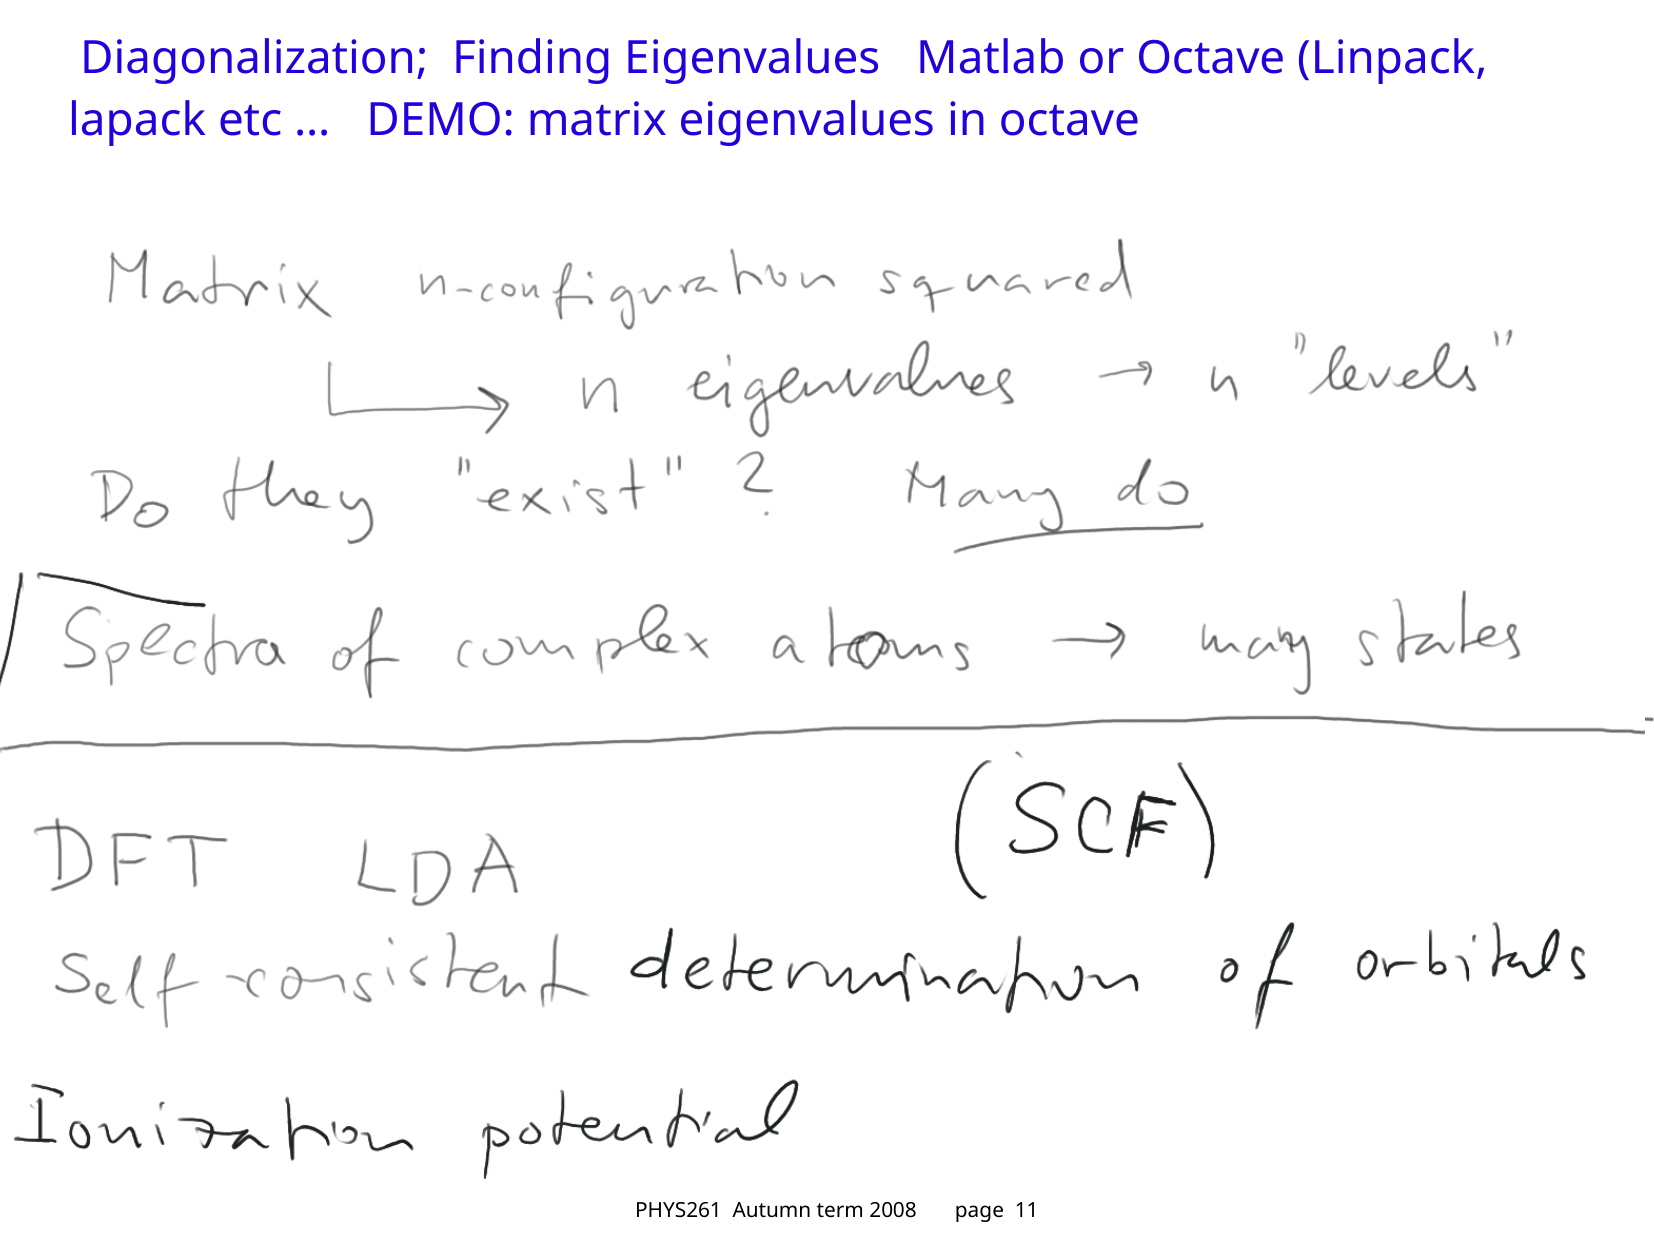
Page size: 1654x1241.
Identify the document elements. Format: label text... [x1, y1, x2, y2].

picture [0, 185, 1654, 1202]
text_box Diagonalization; Finding Eigenvalues Matlab or Octave (Linpack, lapack etc … DEMO: matrix eigenvalues in octave [53, 16, 1569, 184]
